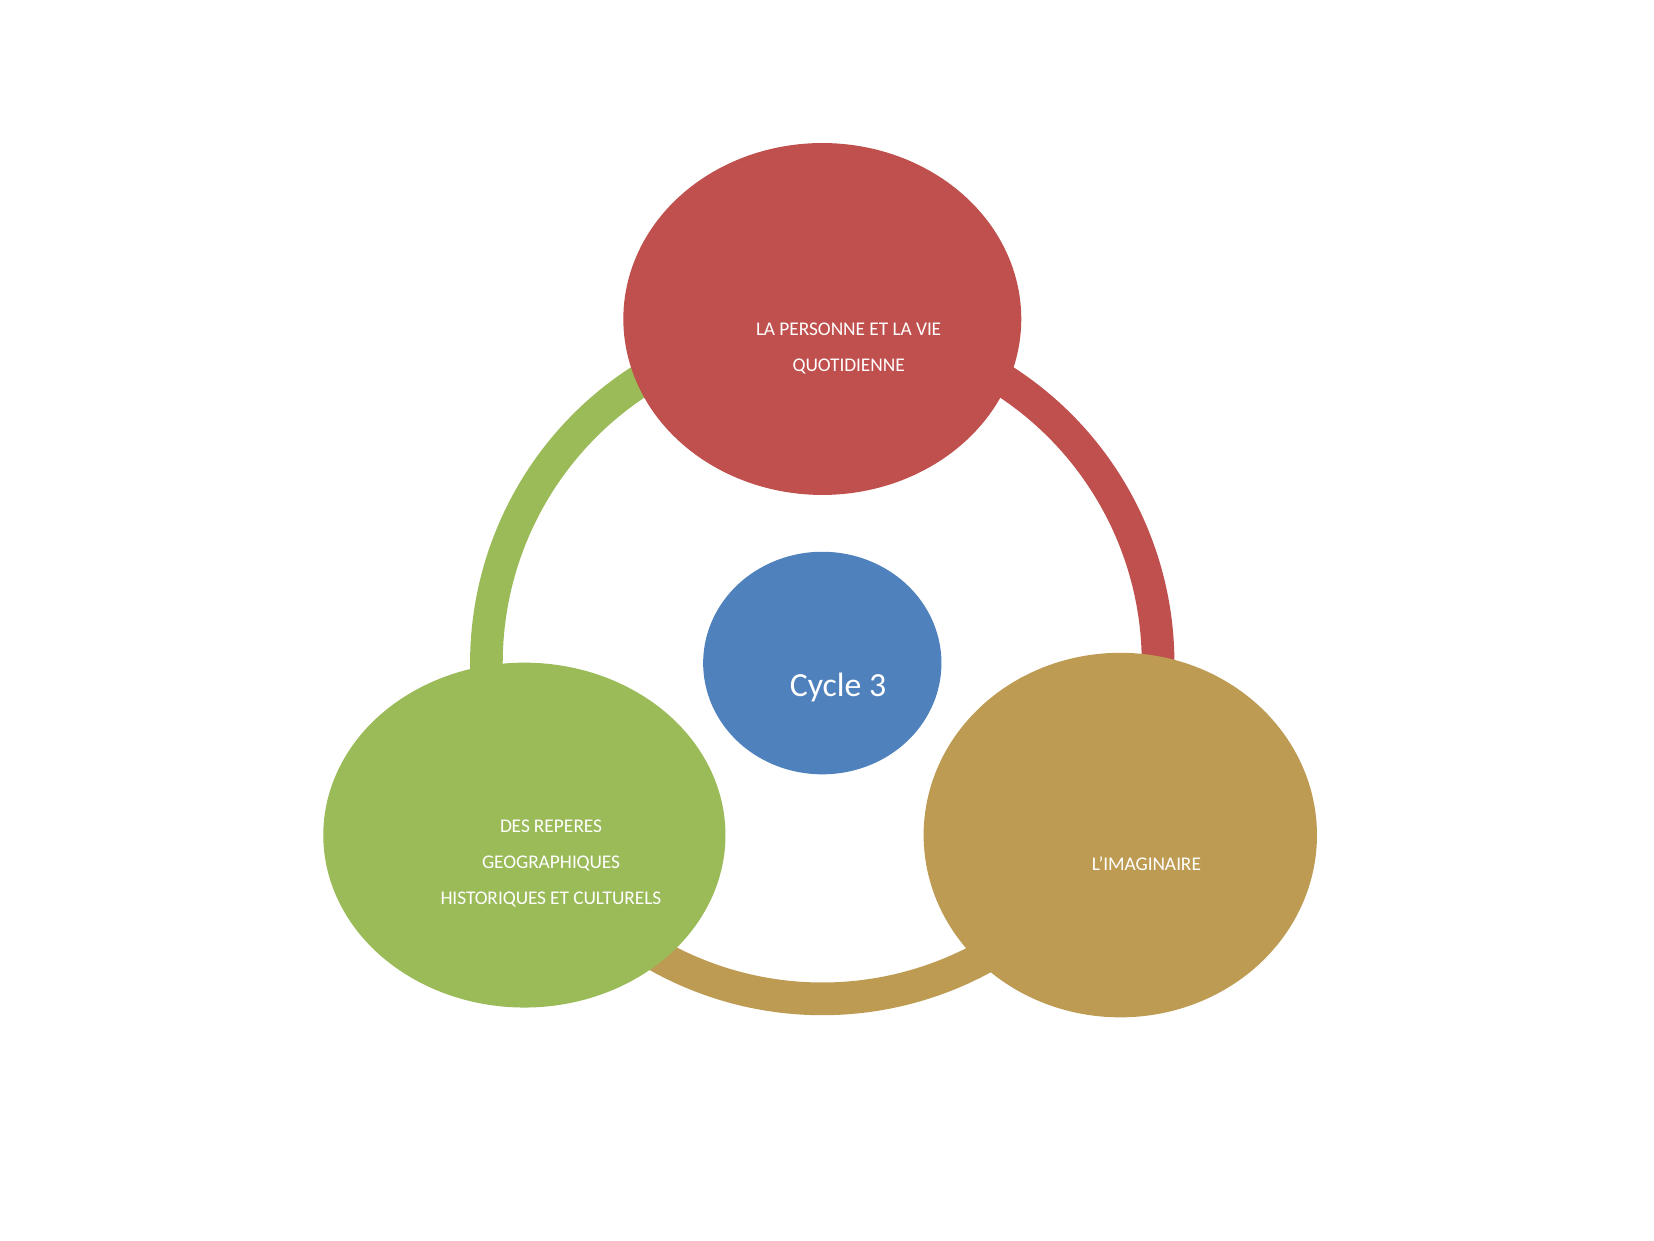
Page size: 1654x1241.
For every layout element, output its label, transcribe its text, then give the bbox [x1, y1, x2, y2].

text_box LA PERSONNE ET LA VIE QUOTIDIENNE [623, 143, 1022, 495]
text_box Cycle 3 [703, 551, 942, 775]
text_box [470, 367, 644, 668]
text_box [650, 948, 990, 1016]
text_box [1001, 367, 1175, 659]
text_box DES REPERES GEOGRAPHIQUES HISTORIQUES ET CULTURELS [323, 662, 726, 1008]
text_box L’IMAGINAIRE [923, 652, 1317, 1018]
